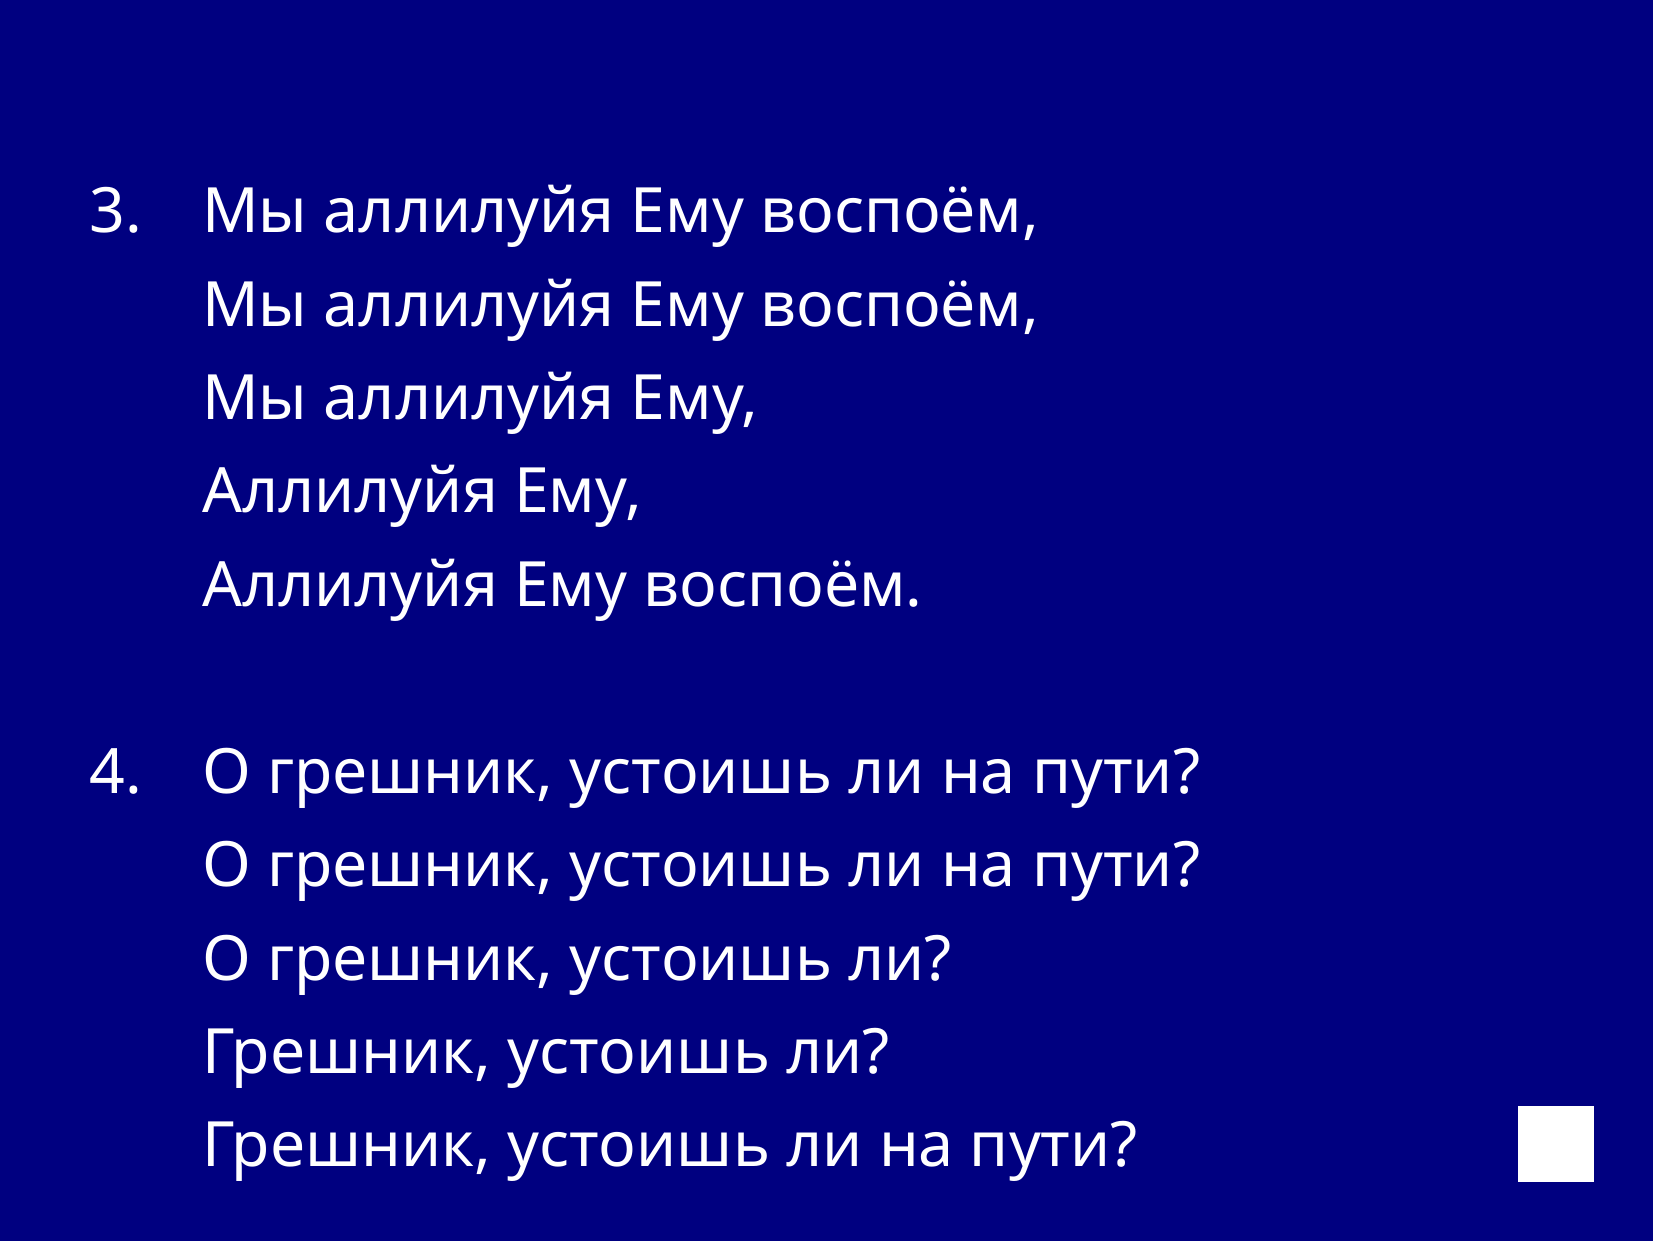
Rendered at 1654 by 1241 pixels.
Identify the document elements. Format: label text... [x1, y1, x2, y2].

text_box 3. Мы аллилуйя Ему воспоём, Мы аллилуйя Ему воспоём, Мы аллилуйя Ему, Аллилуйя Ему, Аллилуйя Ему воспоём. 4. О грешник, устоишь ли на пути? О грешник, устоишь ли на пути? О грешник, устоишь ли? Грешник, устоишь ли? Грешник, устоишь ли на пути? [75, 150, 1576, 1163]
text_box [1518, 1106, 1594, 1182]
